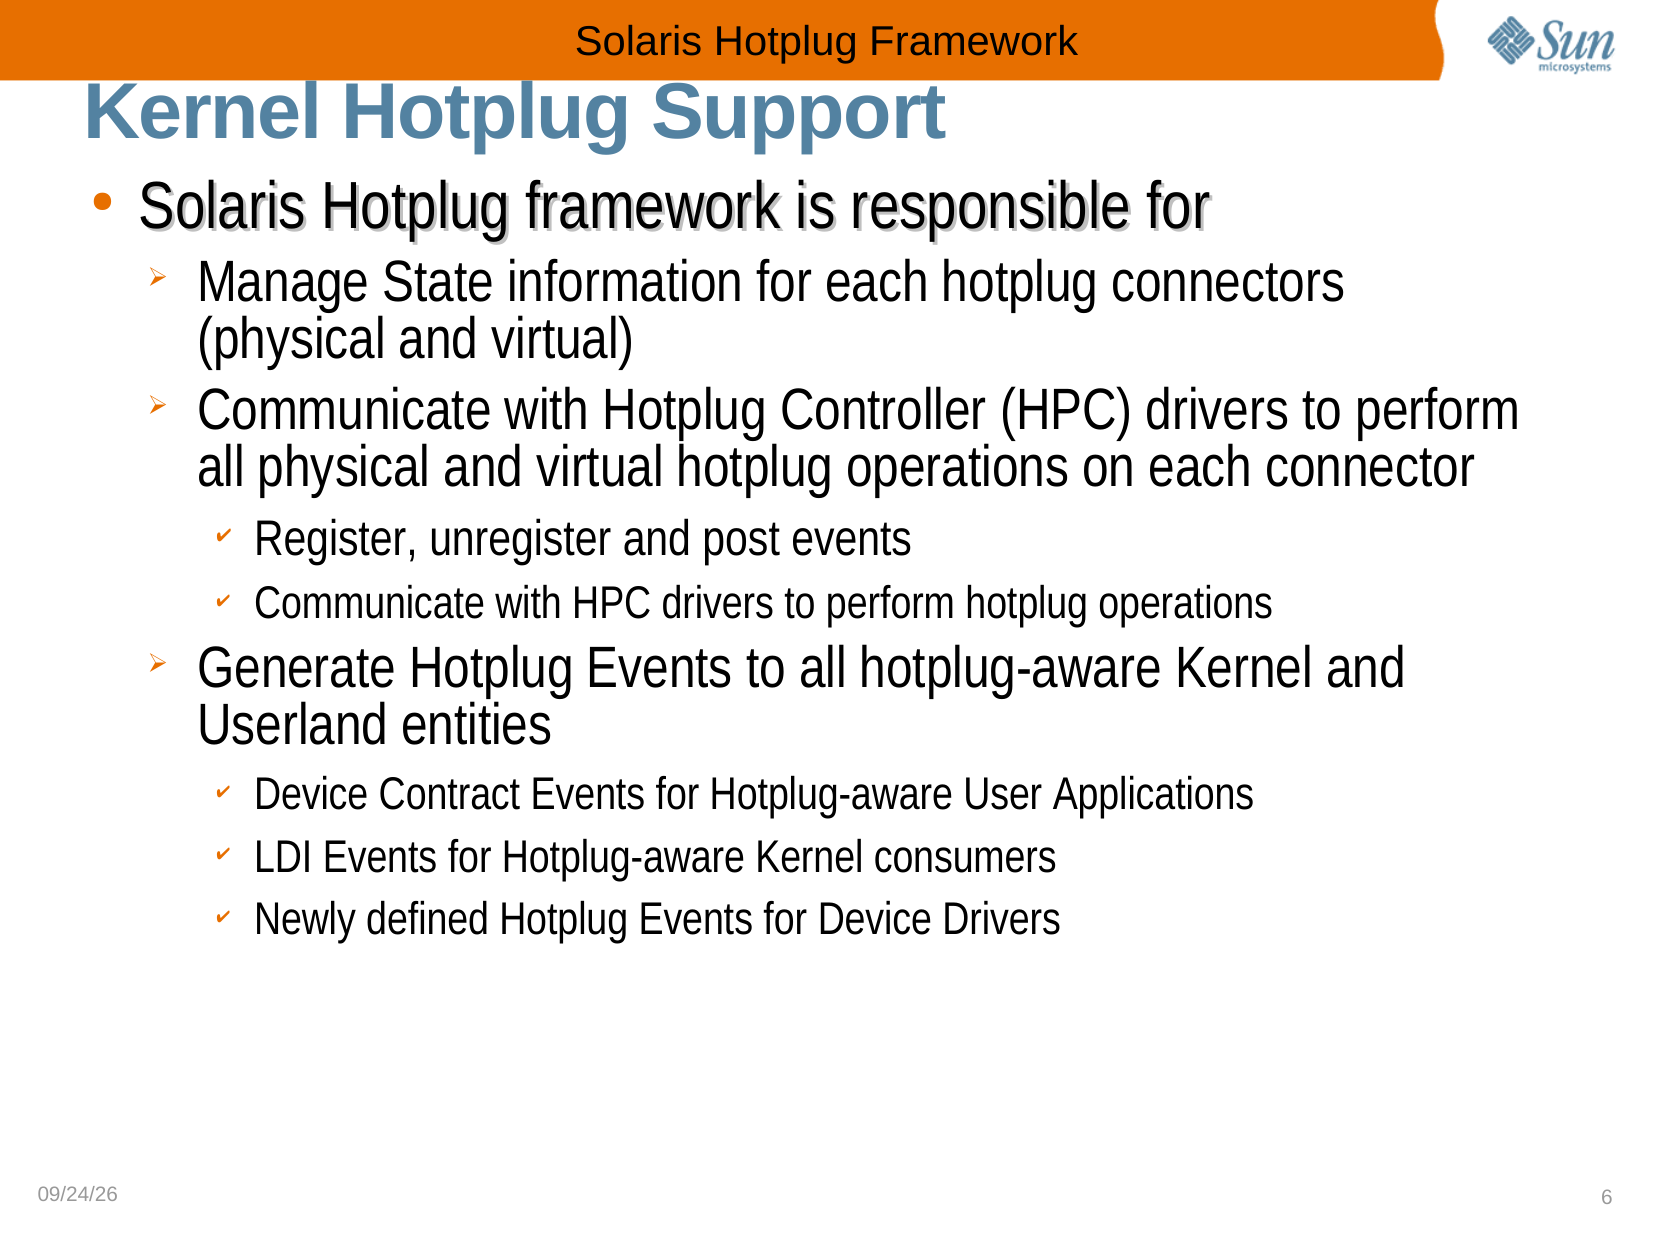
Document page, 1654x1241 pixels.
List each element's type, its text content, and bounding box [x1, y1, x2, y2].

list Solaris Hotplug framework is responsible for Manage State information for each hotplug connectors (physical and virtual) Communicate with Hotplug Controller (HPC) drivers to perform all physical and virtual hotplug operations on each connector Register, unregister and post events Communicate with HPC drivers to perform hotplug operations Generate Hotplug Events to all hotplug-aware Kernel and Userland entities Device Contract Events for Hotplug-aware User Applications LDI Events for Hotplug-aware Kernel consumers Newly defined Hotplug Events for Device Drivers [71, 176, 1545, 1126]
title Kernel Hotplug Support [83, 75, 1651, 164]
picture [0, 0, 1654, 83]
